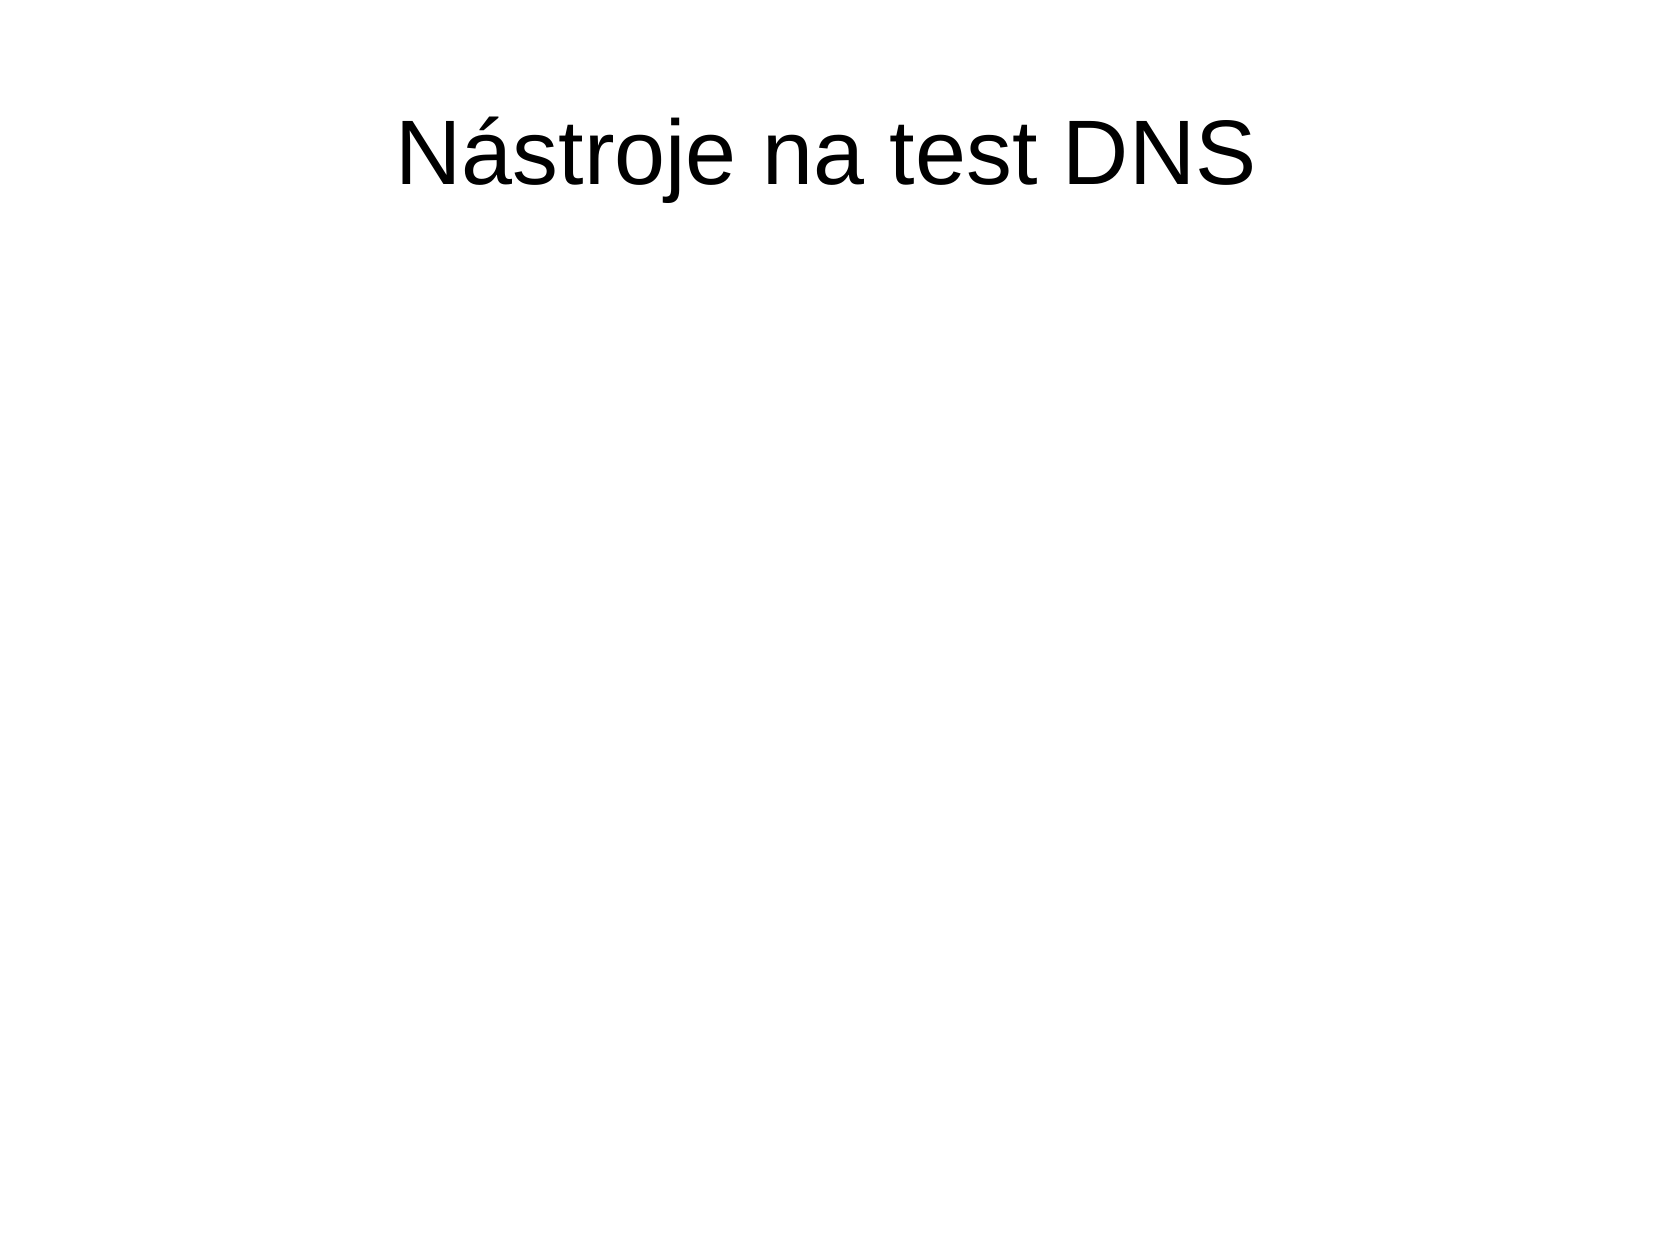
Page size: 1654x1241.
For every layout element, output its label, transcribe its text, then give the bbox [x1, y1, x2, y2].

title Nástroje na test DNS [82, 49, 1571, 257]
